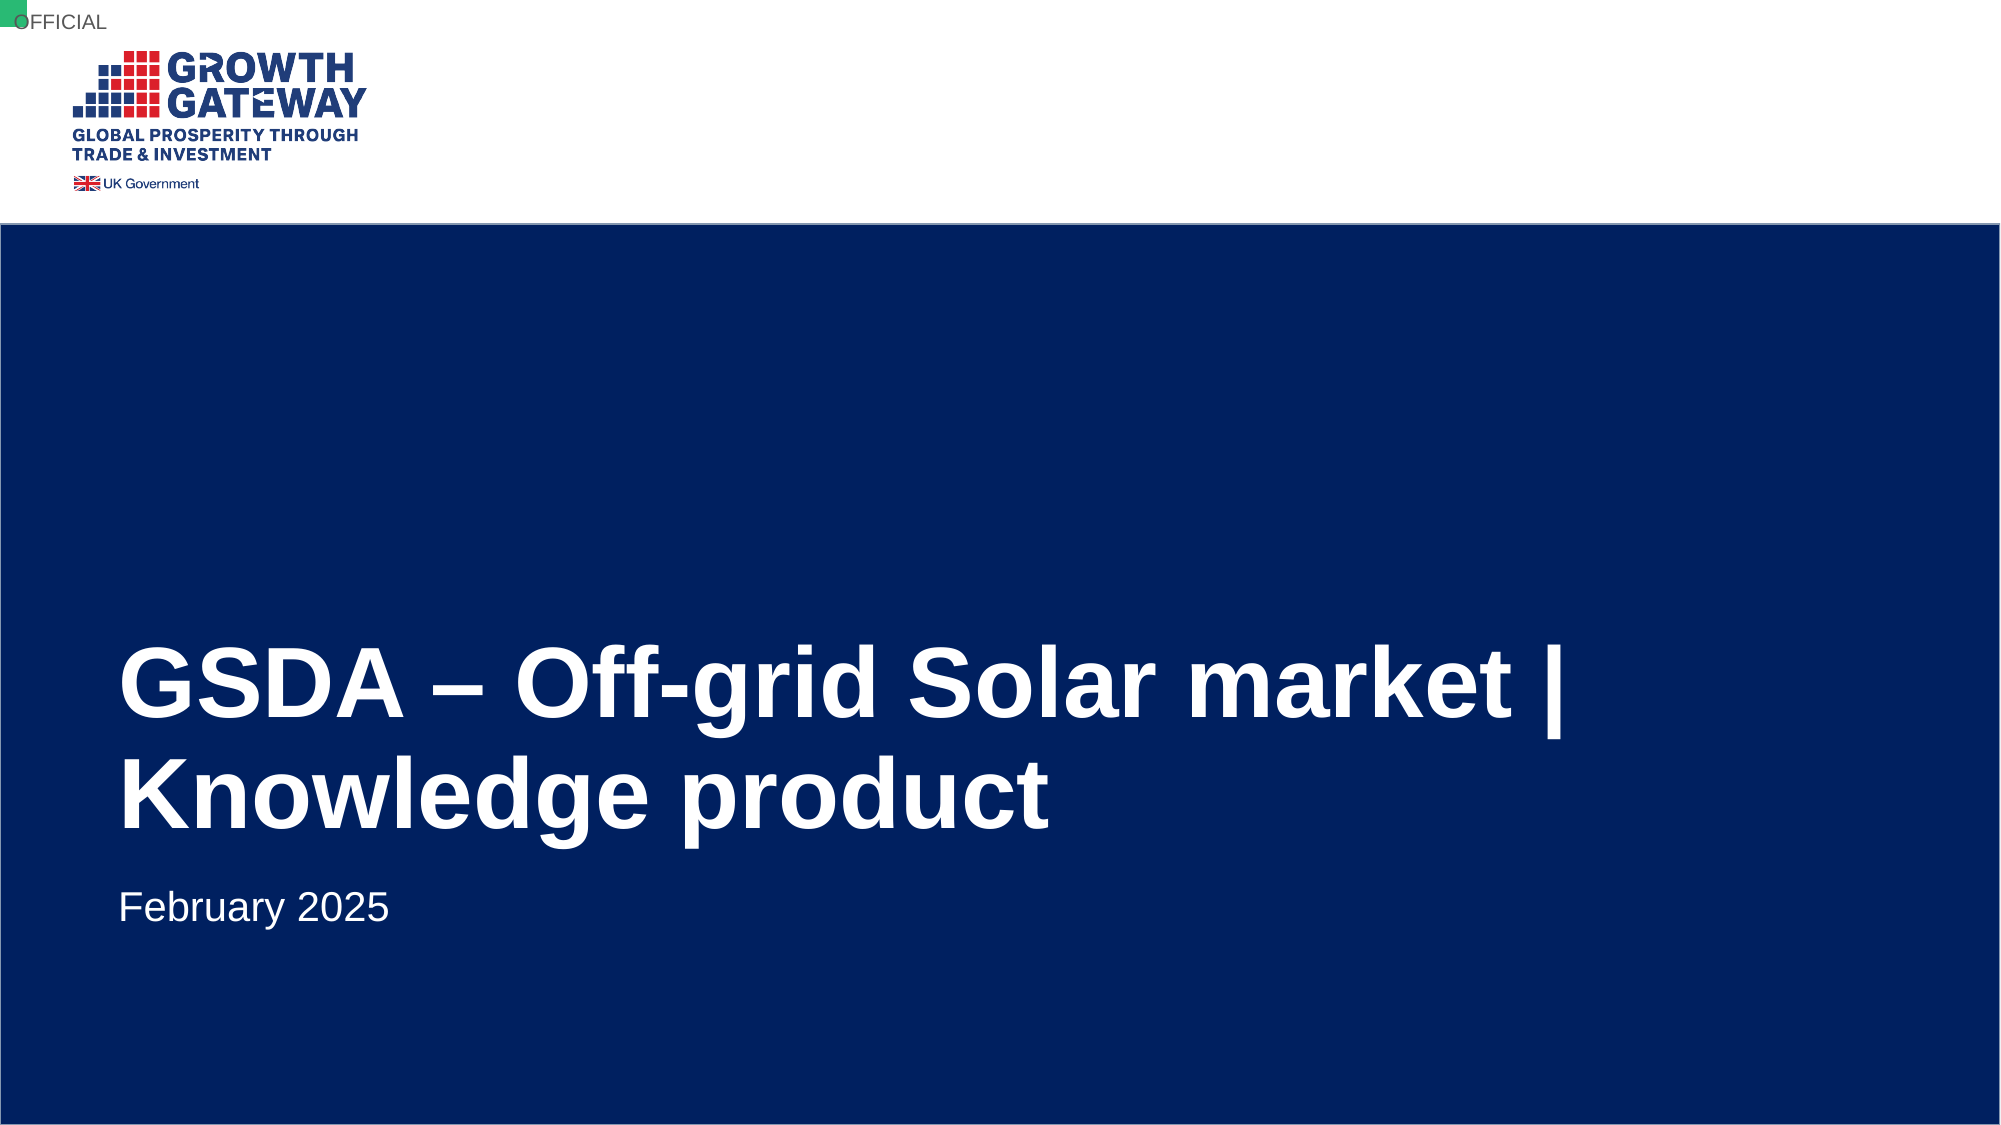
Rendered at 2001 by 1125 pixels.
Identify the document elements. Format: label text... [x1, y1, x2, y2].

title GSDA – Off-grid Solar market | Knowledge product [103, 611, 1897, 868]
subtitle February 2025 [103, 868, 1105, 934]
